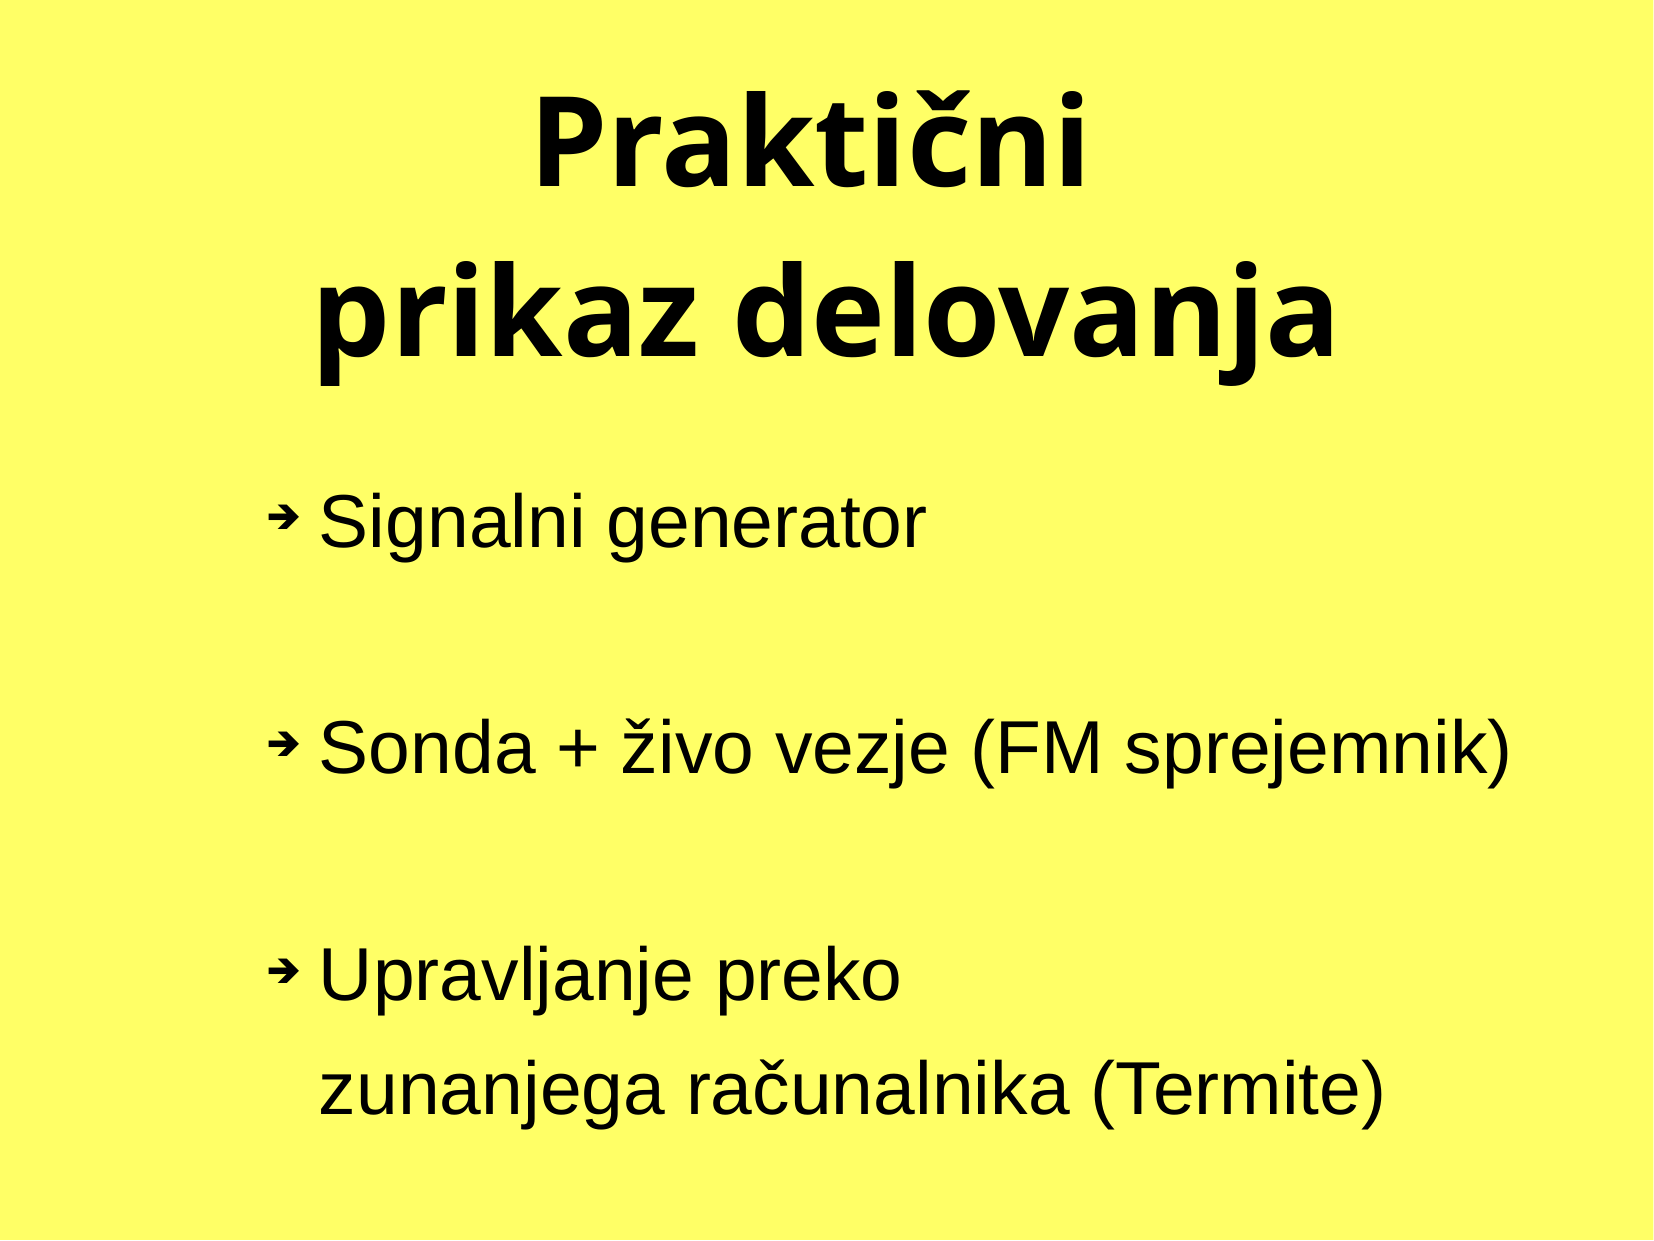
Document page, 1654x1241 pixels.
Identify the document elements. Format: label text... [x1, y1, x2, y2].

title Praktični prikaz delovanja [82, 70, 1571, 375]
list Signalni generator Sonda + živo vezje (FM sprejemnik) Upravljanje preko zunanjega računalnika (Termite) [248, 374, 1654, 1215]
